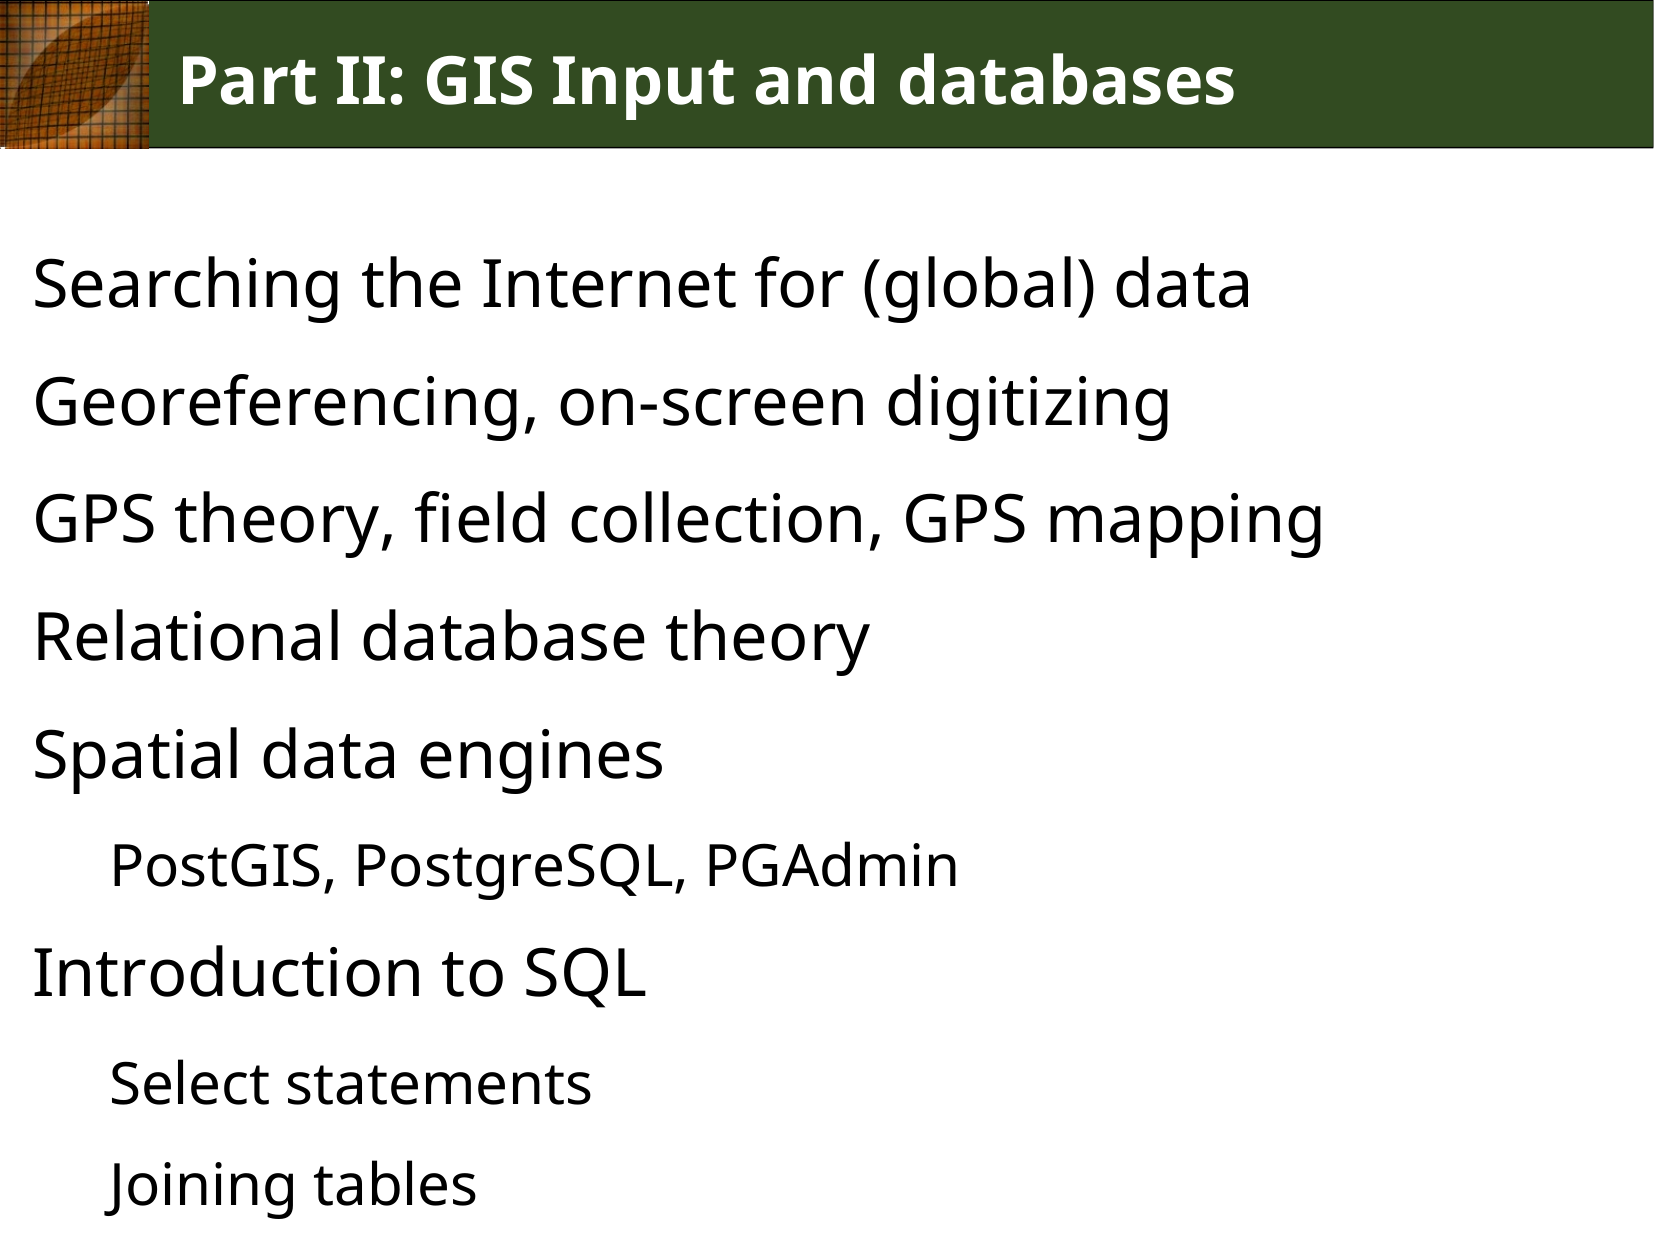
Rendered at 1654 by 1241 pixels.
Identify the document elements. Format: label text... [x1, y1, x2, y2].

picture [0, 1, 149, 149]
list Searching the Internet for (global) data Georeferencing, on-screen digitizing GPS theory, field collection, GPS mapping Relational database theory Spatial data engines PostGIS, PostgreSQL, PGAdmin Introduction to SQL Select statements Joining tables [14, 236, 1625, 1211]
title Part II: GIS Input and databases [177, 3, 1610, 152]
text_box [0, 0, 1654, 148]
